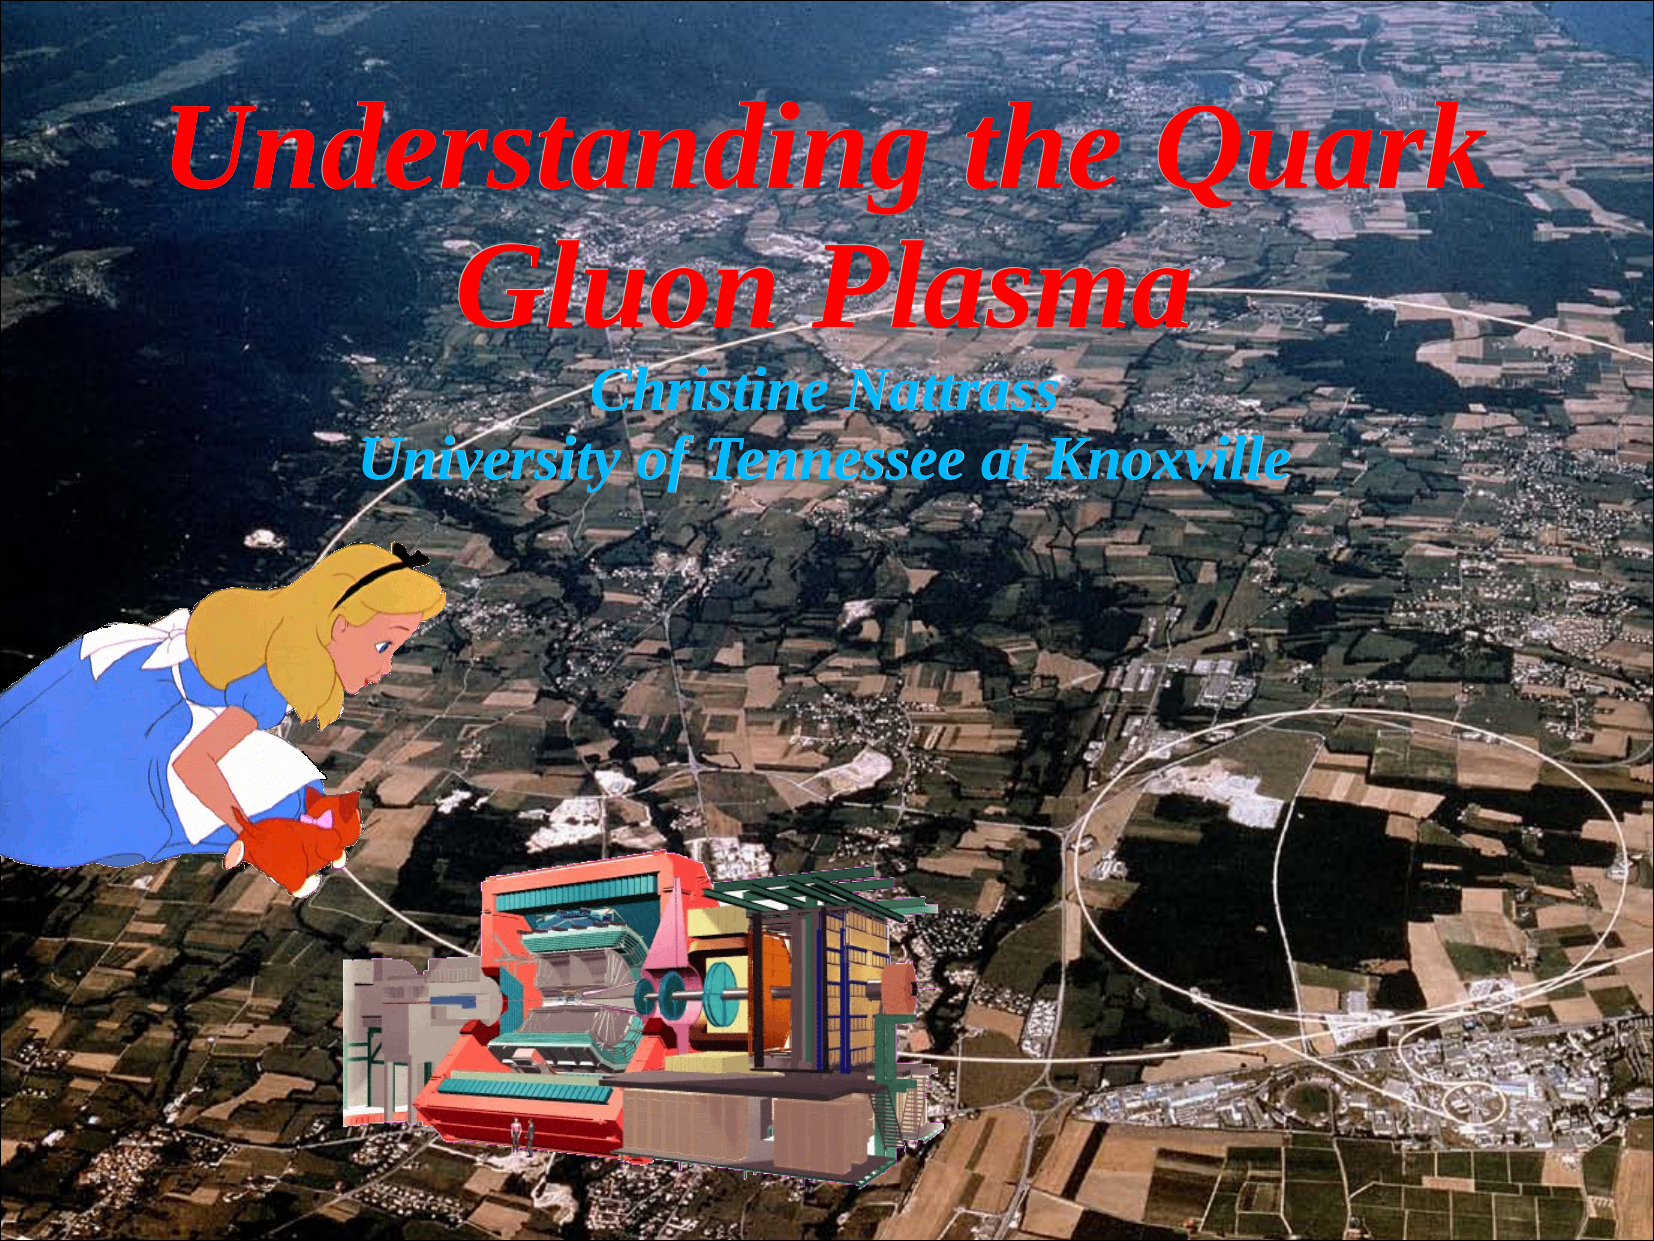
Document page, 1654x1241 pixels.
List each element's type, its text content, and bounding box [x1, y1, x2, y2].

text_box Understanding the Quark Gluon Plasma Christine Nattrass University of Tennessee at Knoxville [1, 69, 1651, 501]
picture [0, 1, 1653, 1240]
